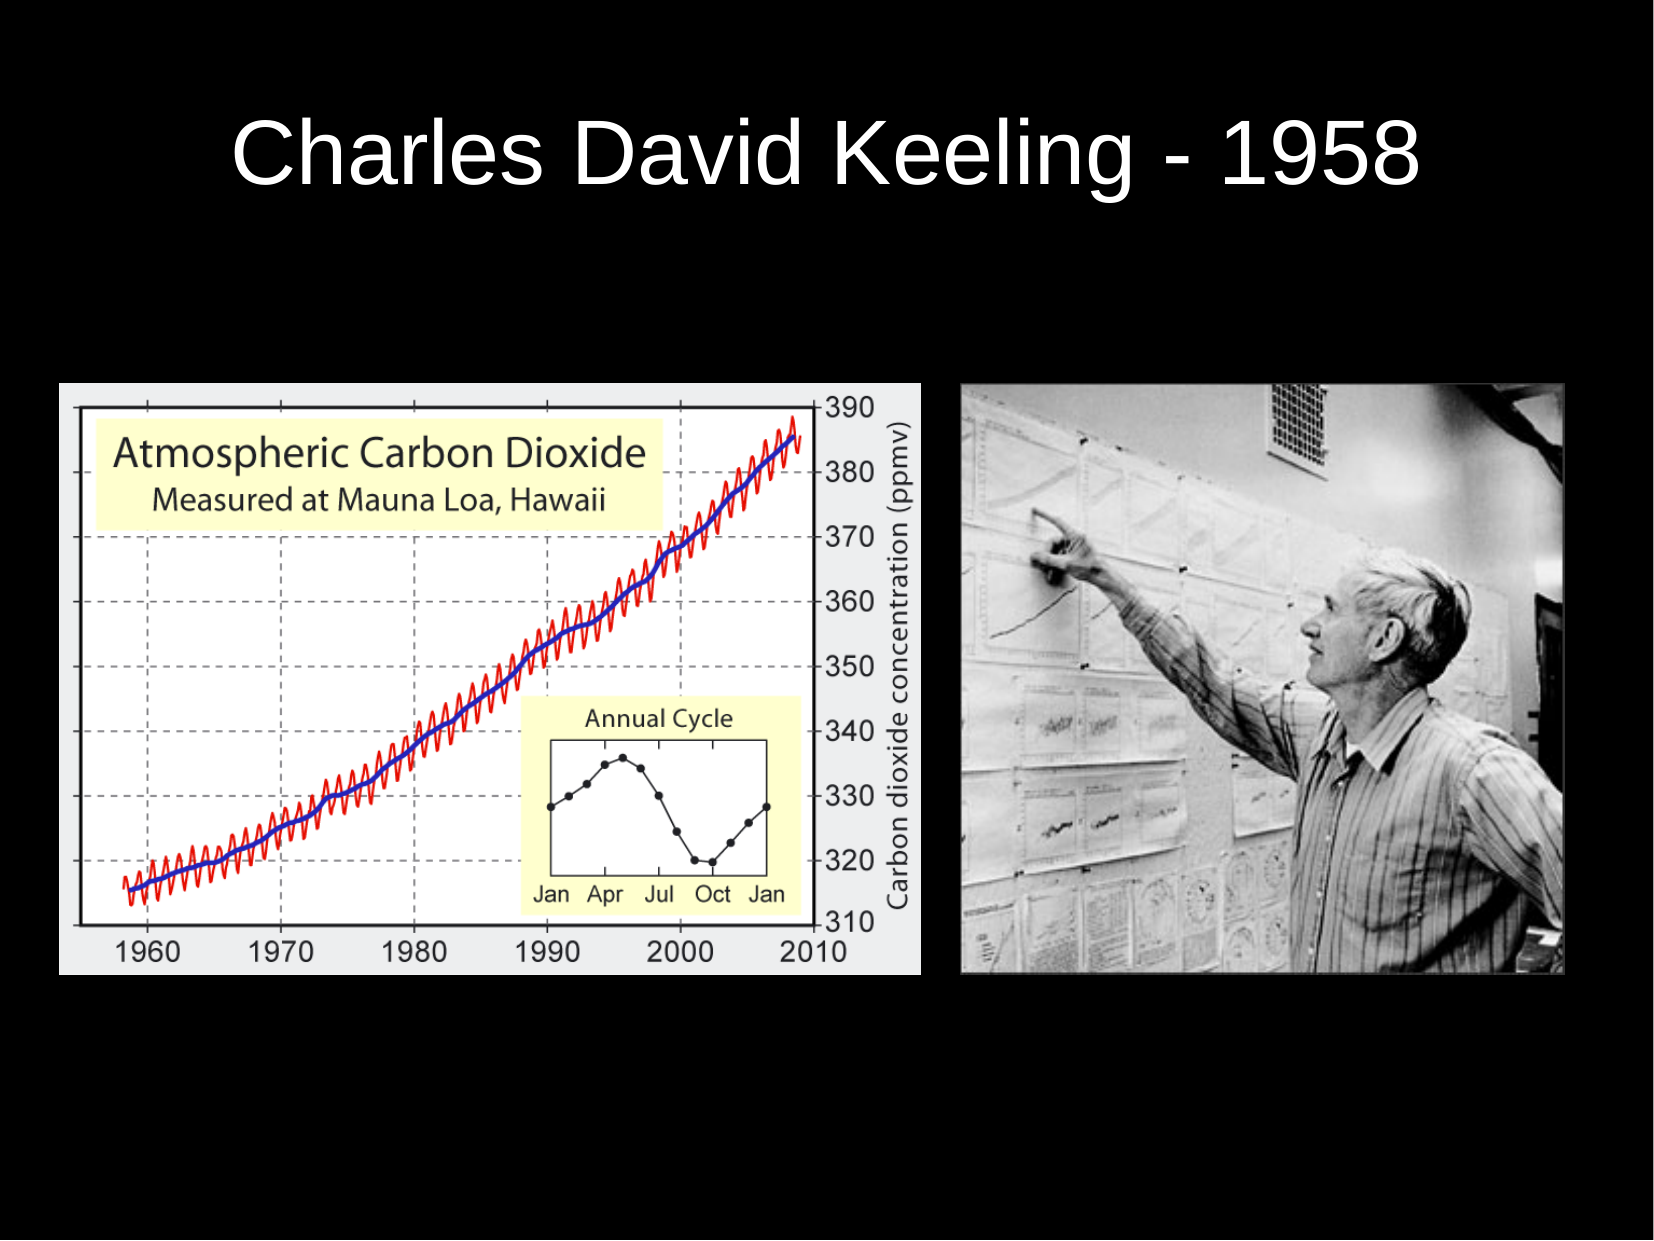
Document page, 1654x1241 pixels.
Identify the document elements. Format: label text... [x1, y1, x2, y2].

title Charles David Keeling - 1958 [82, 49, 1571, 257]
picture [59, 383, 921, 975]
picture [960, 383, 1565, 975]
